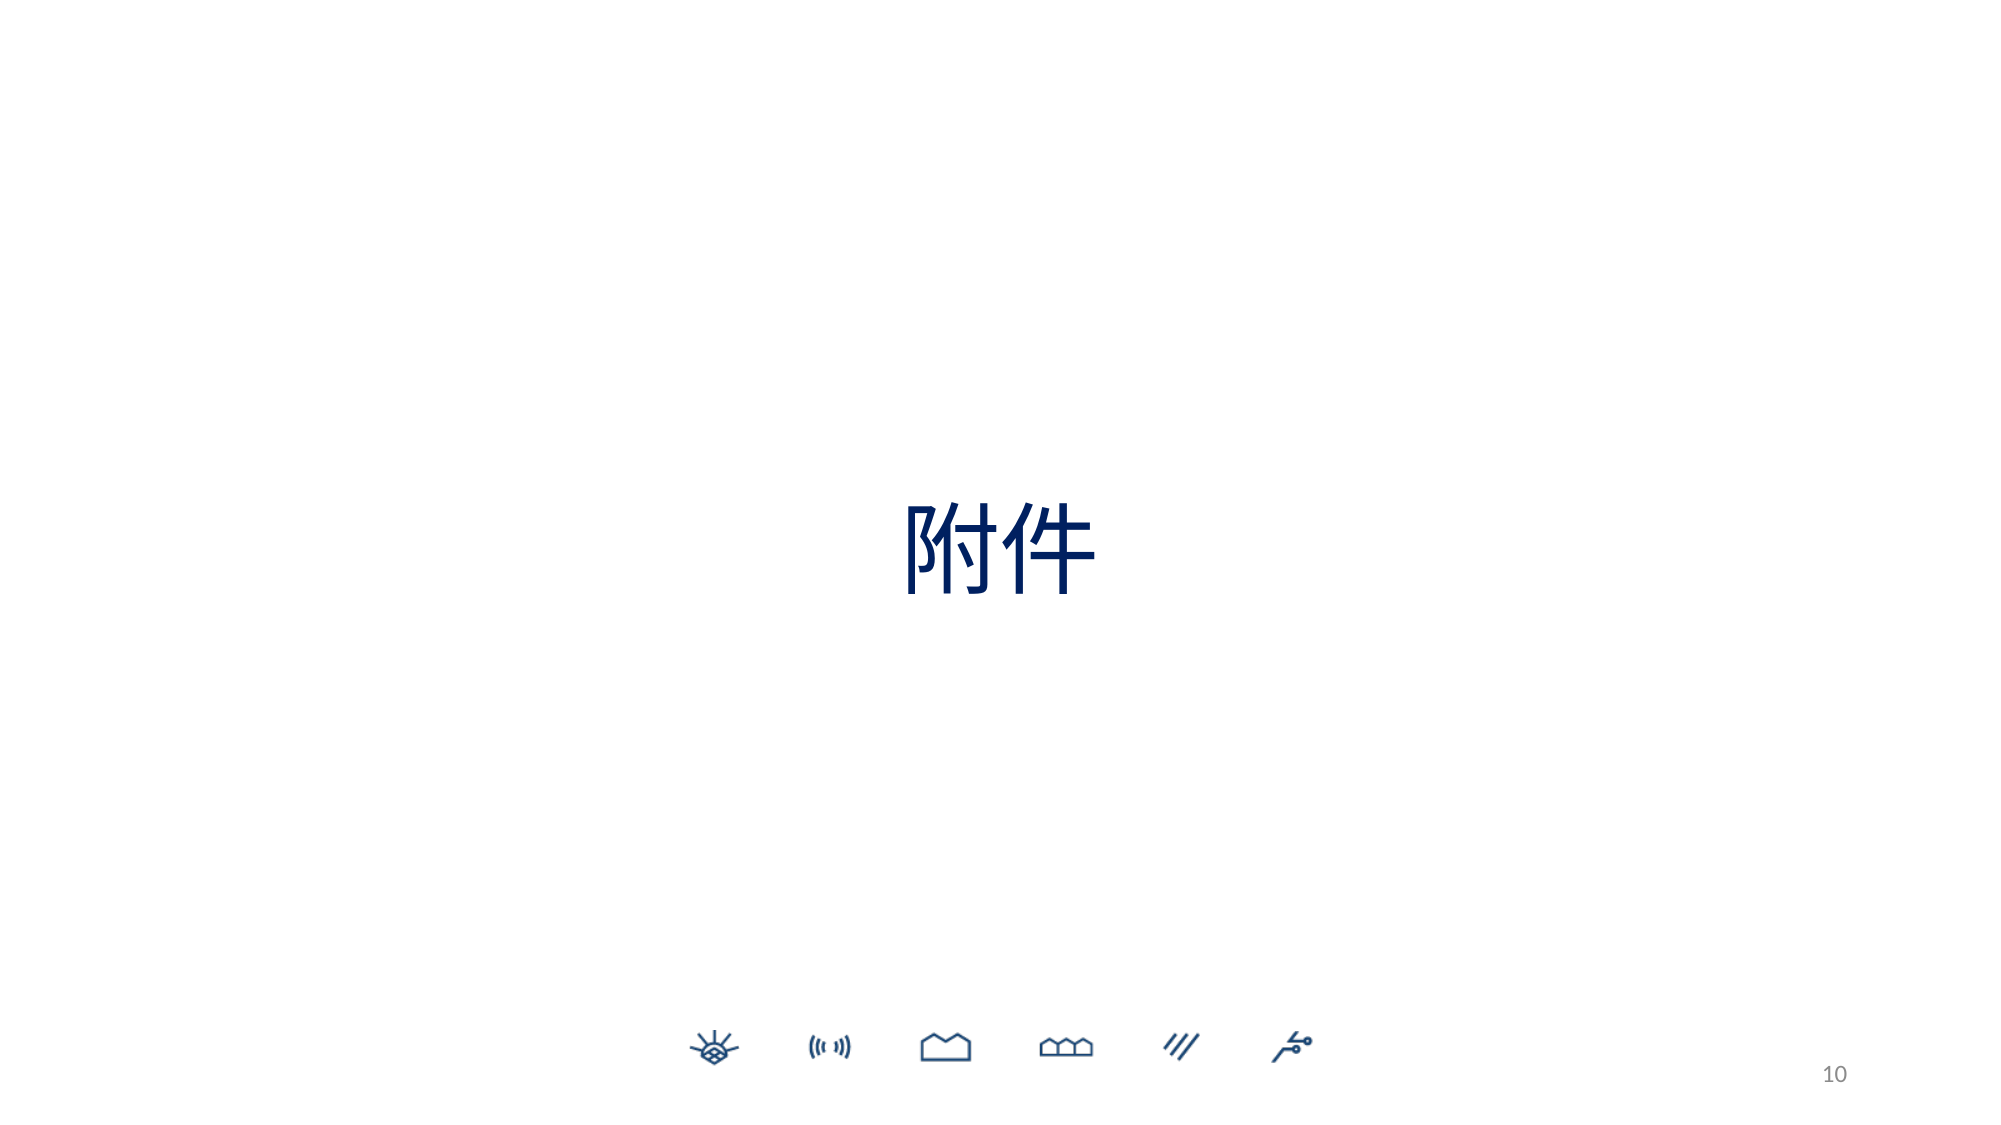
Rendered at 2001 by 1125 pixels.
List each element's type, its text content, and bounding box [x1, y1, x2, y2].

picture [0, 1030, 2000, 1125]
text_box 附件 [0, 401, 2000, 687]
